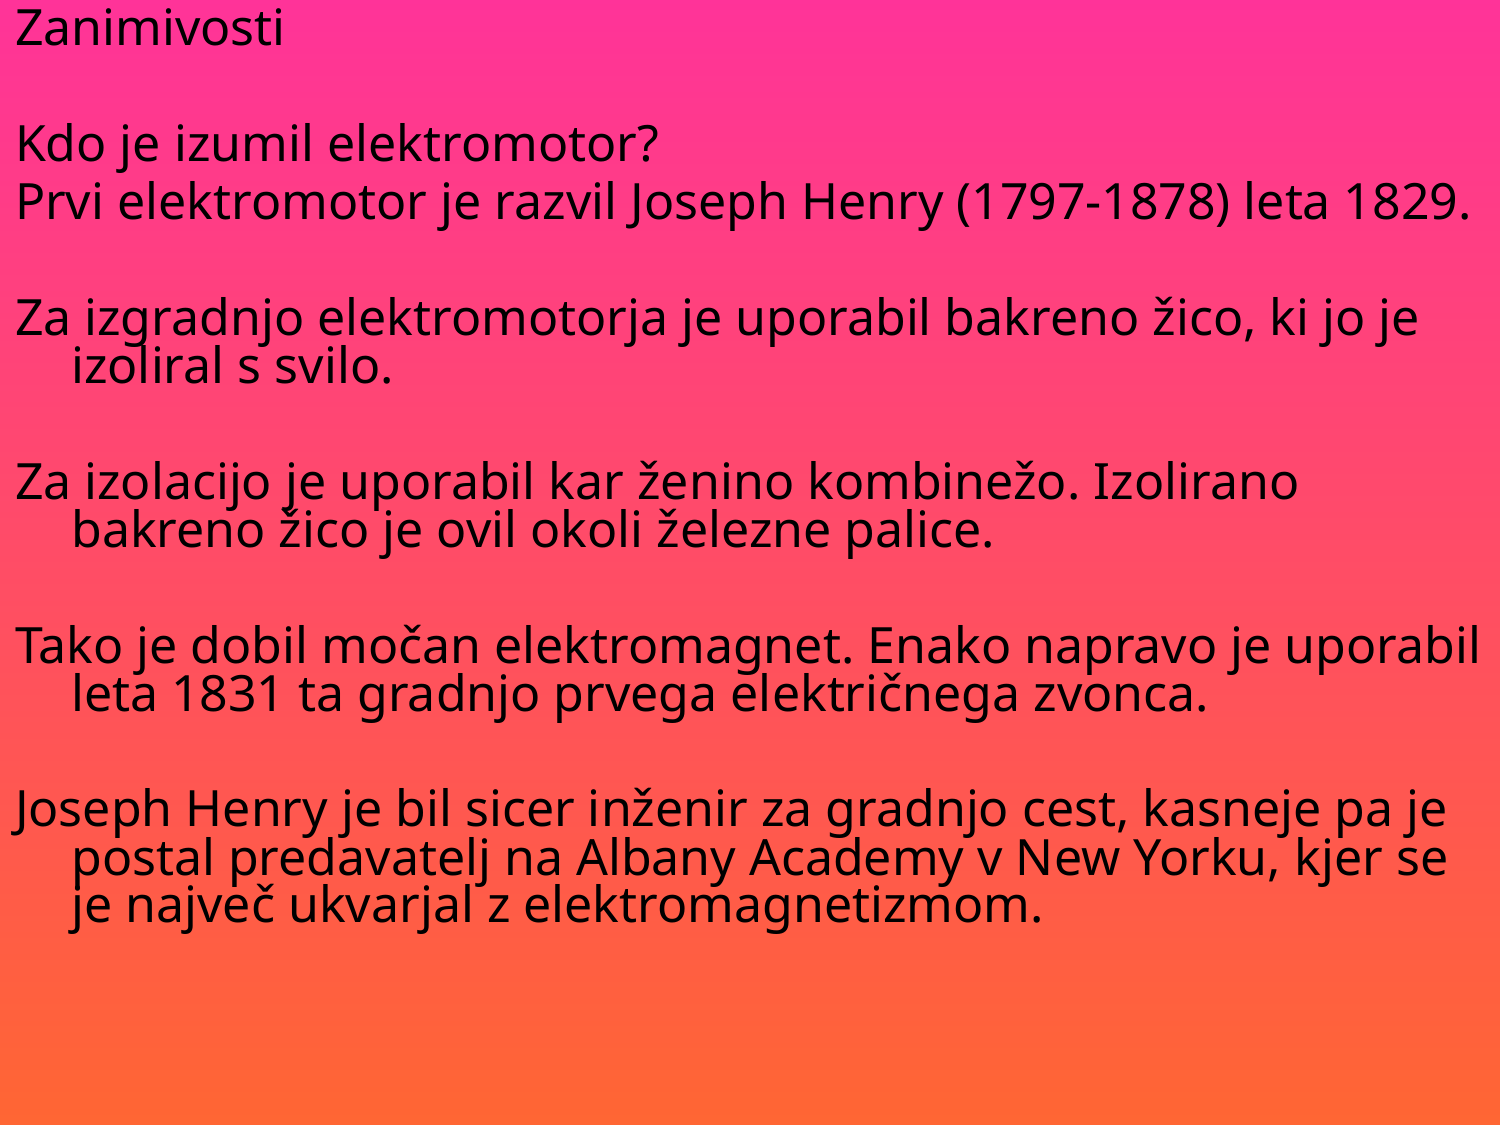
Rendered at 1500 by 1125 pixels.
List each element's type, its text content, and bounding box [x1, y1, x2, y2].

list Zanimivosti Kdo je izumil elektromotor? Prvi elektromotor je razvil Joseph Henry (1797-1878) leta 1829. Za izgradnjo elektromotorja je uporabil bakreno žico, ki jo je izoliral s svilo. Za izolacijo je uporabil kar ženino kombinežo. Izolirano bakreno žico je ovil okoli železne palice. Tako je dobil močan elektromagnet. Enako napravo je uporabil leta 1831 ta gradnjo prvega električnega zvonca. Joseph Henry je bil sicer inženir za gradnjo cest, kasneje pa je postal predavatelj na Albany Academy v New Yorku, kjer se je največ ukvarjal z elektromagnetizmom. [0, 0, 1500, 1125]
